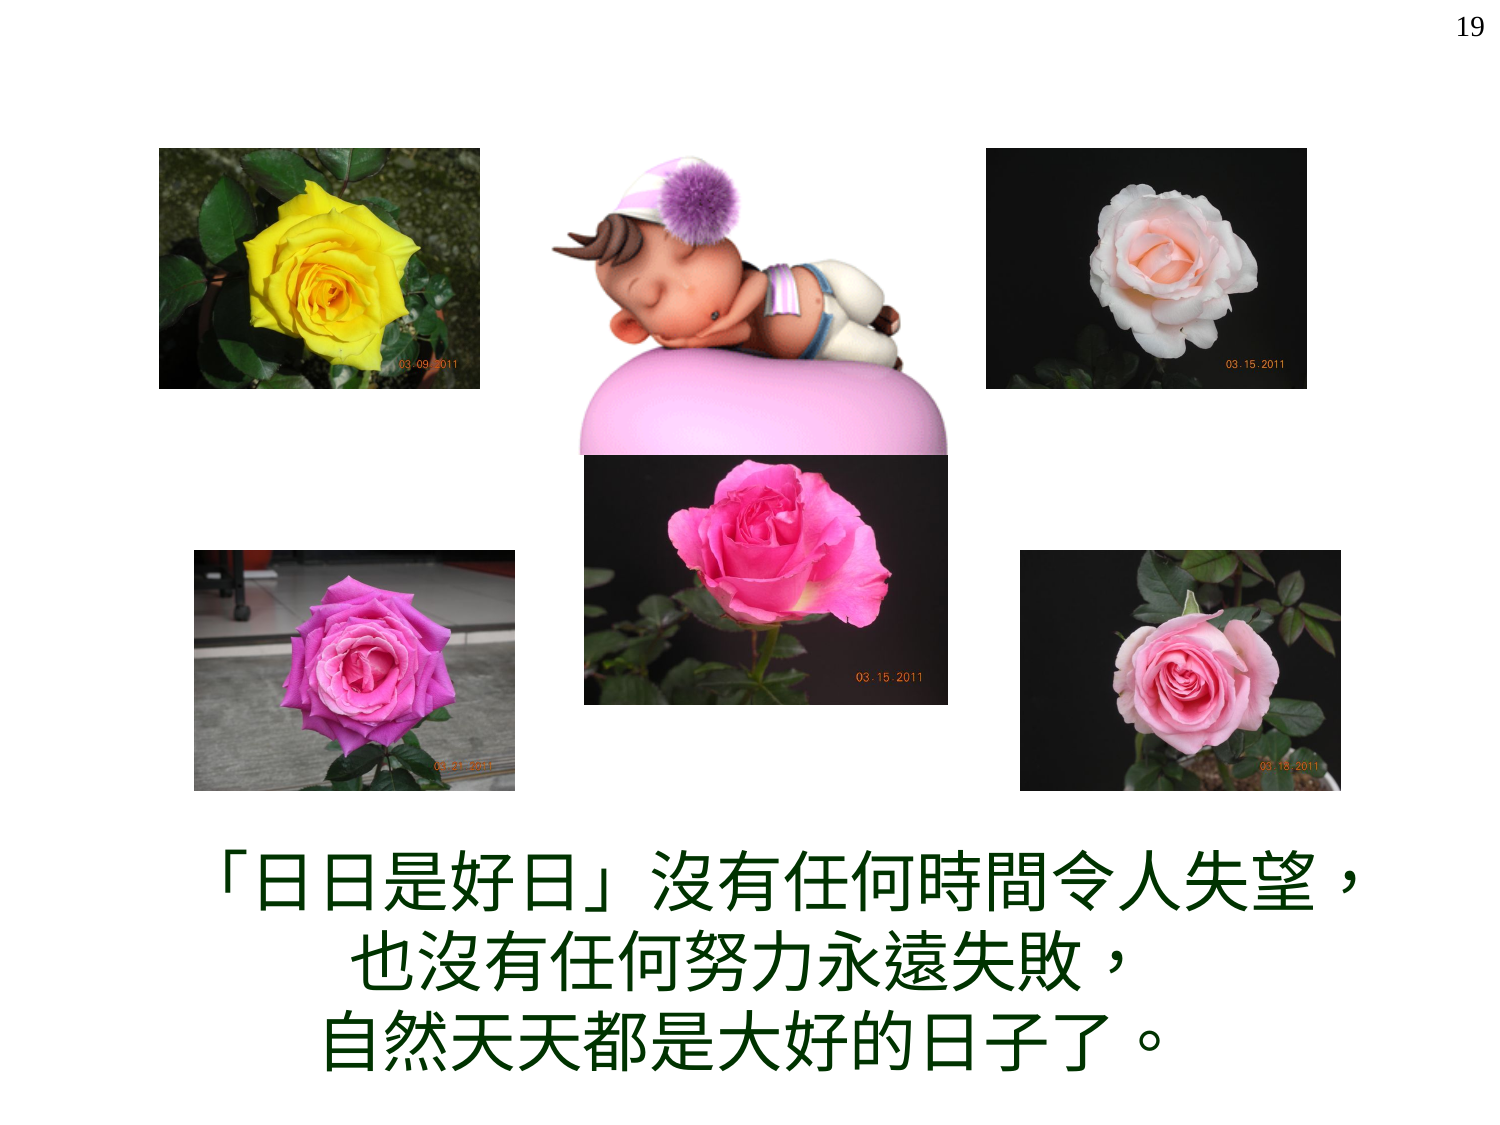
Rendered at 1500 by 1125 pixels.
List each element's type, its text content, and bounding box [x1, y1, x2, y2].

text_box <編號> [1249, 0, 1500, 76]
picture [159, 148, 480, 390]
picture [1020, 550, 1341, 791]
picture [194, 550, 515, 791]
title 「日日是好日」沒有任何時間令人失望，也沒有任何努力永遠失敗， 自然天天都是大好的日子了。 [137, 831, 1363, 1087]
picture [986, 148, 1307, 390]
picture [549, 54, 951, 705]
